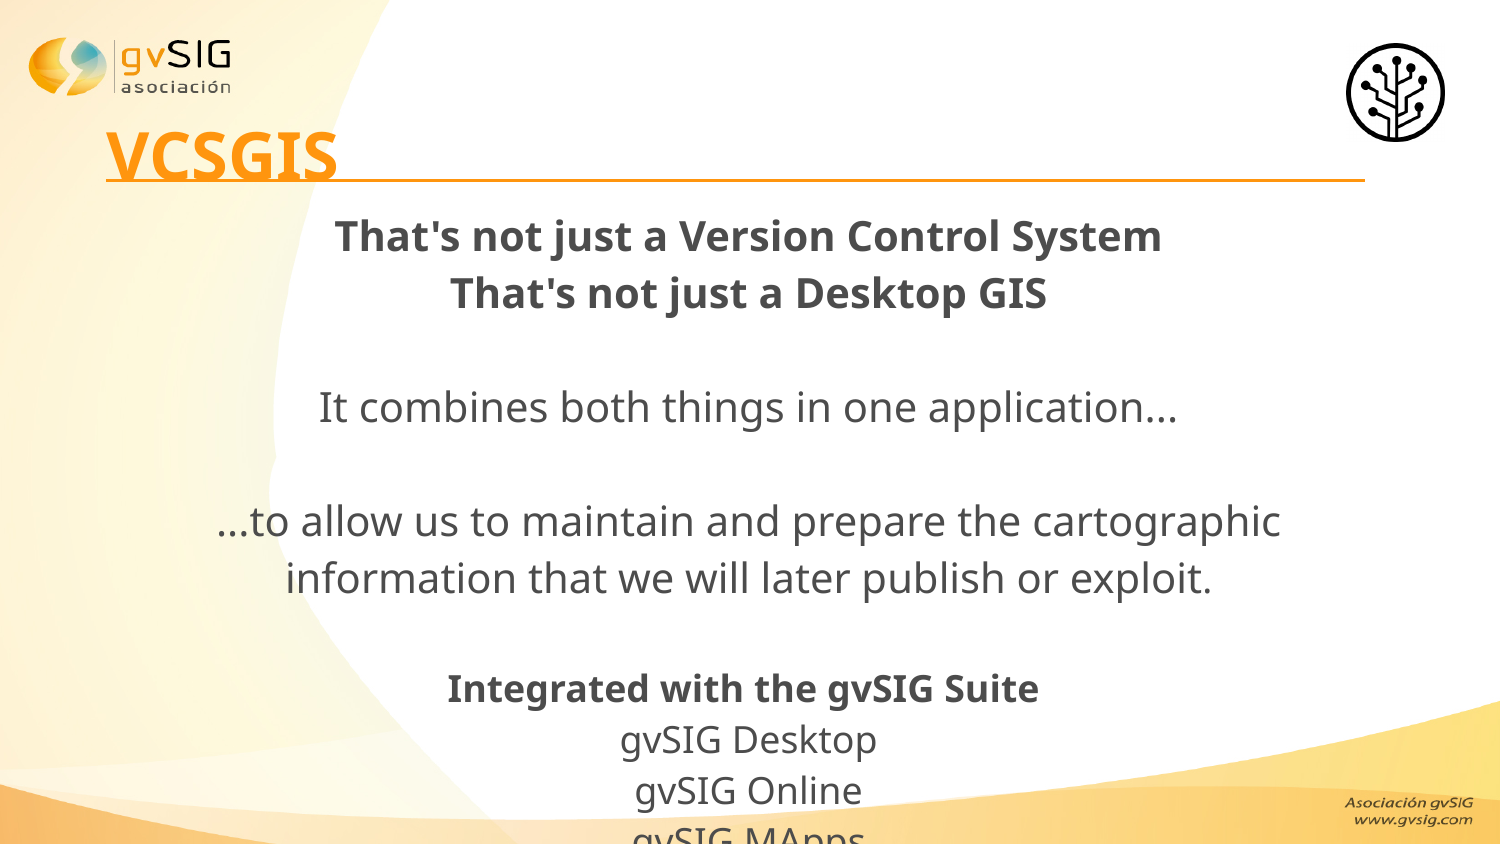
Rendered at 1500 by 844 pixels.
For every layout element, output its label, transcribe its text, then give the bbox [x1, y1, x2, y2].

picture [785, 833, 793, 844]
picture [766, 833, 770, 844]
picture [808, 837, 819, 844]
picture [831, 837, 842, 844]
picture [0, 0, 1500, 844]
title VCSGIS [106, 115, 1457, 193]
picture [750, 834, 754, 844]
picture [637, 837, 648, 844]
list That's not just a Version Control System That's not just a Desktop GIS It combines both things in one application... ...to allow us to maintain and prepare the cartographic information that we will later publish or exploit. Integrated with the gvSIG Suite gvSIG Desktop gvSIG Online gvSIG MApps [103, 206, 1394, 814]
